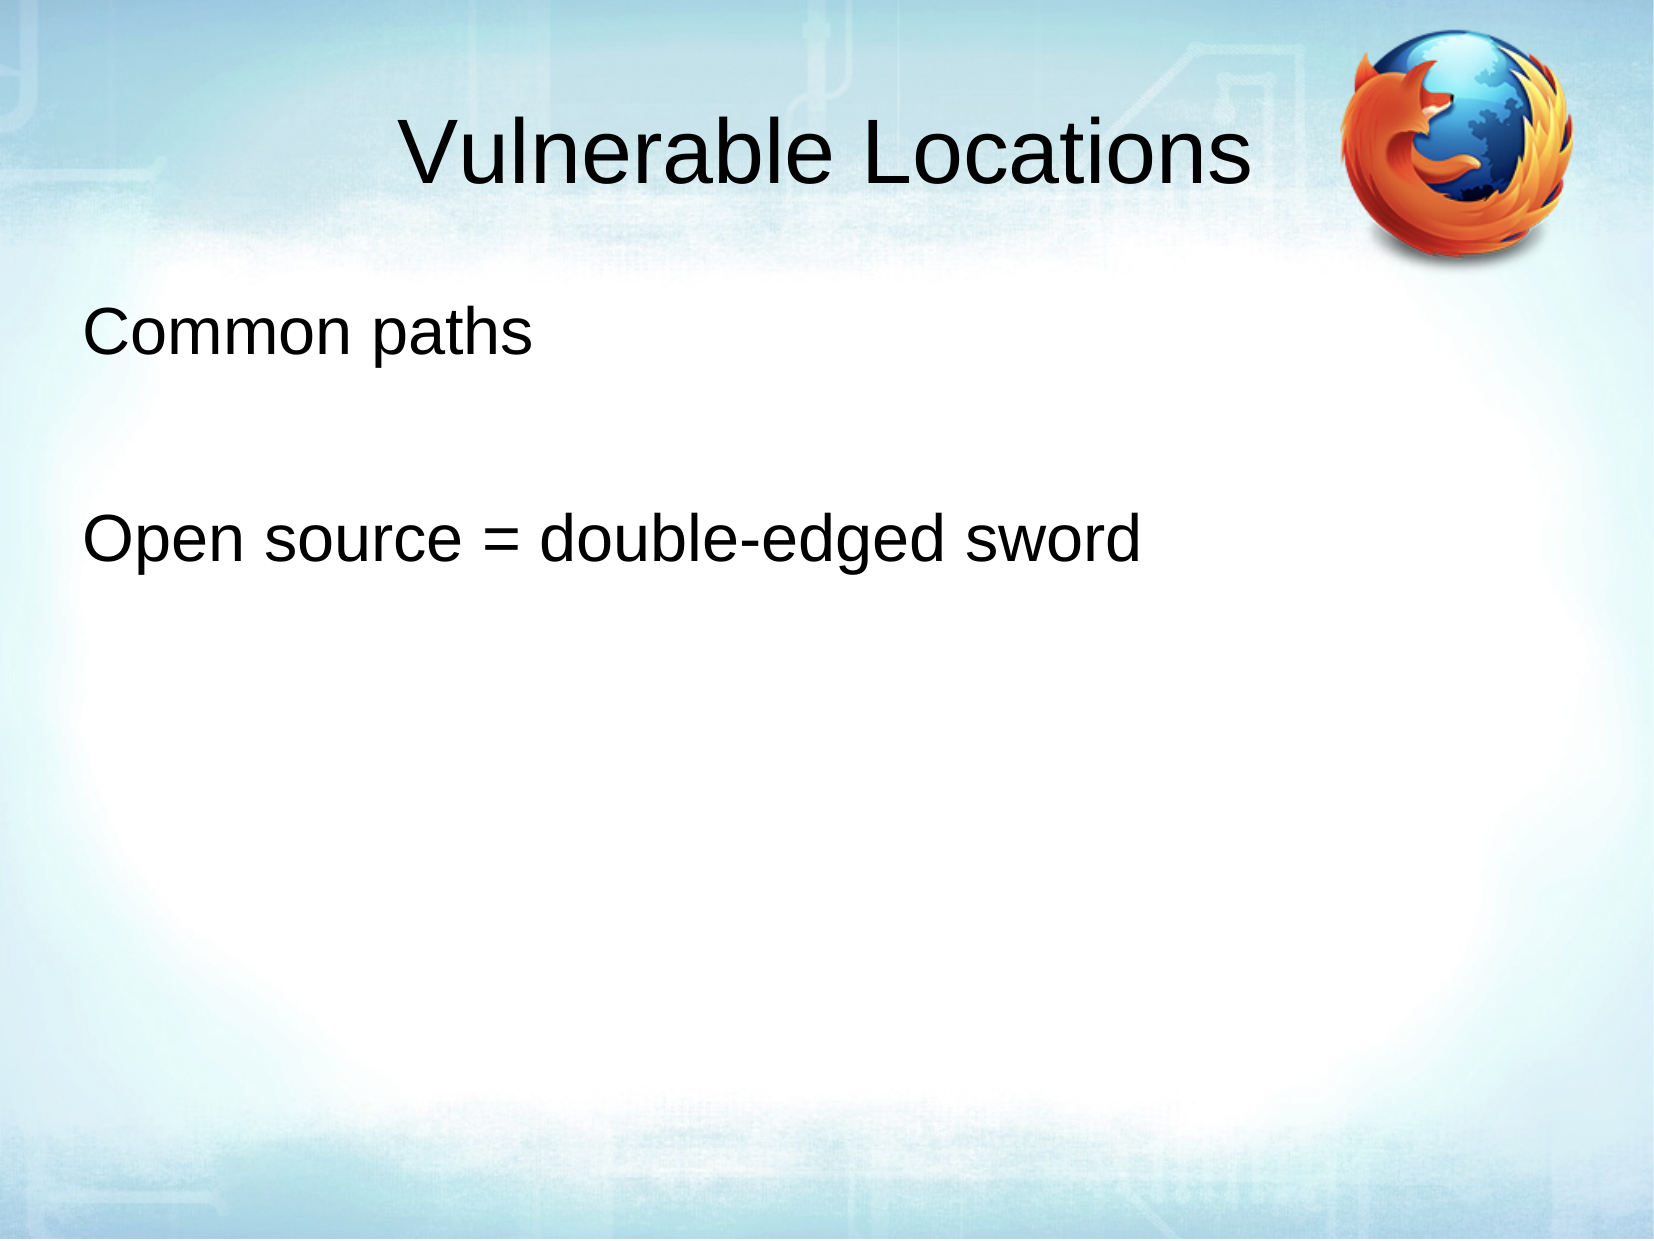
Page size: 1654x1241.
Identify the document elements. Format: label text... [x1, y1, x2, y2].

picture [0, 0, 1654, 1239]
title Vulnerable Locations [82, 49, 1571, 257]
list Common paths Open source = double-edged sword [82, 290, 1571, 1099]
